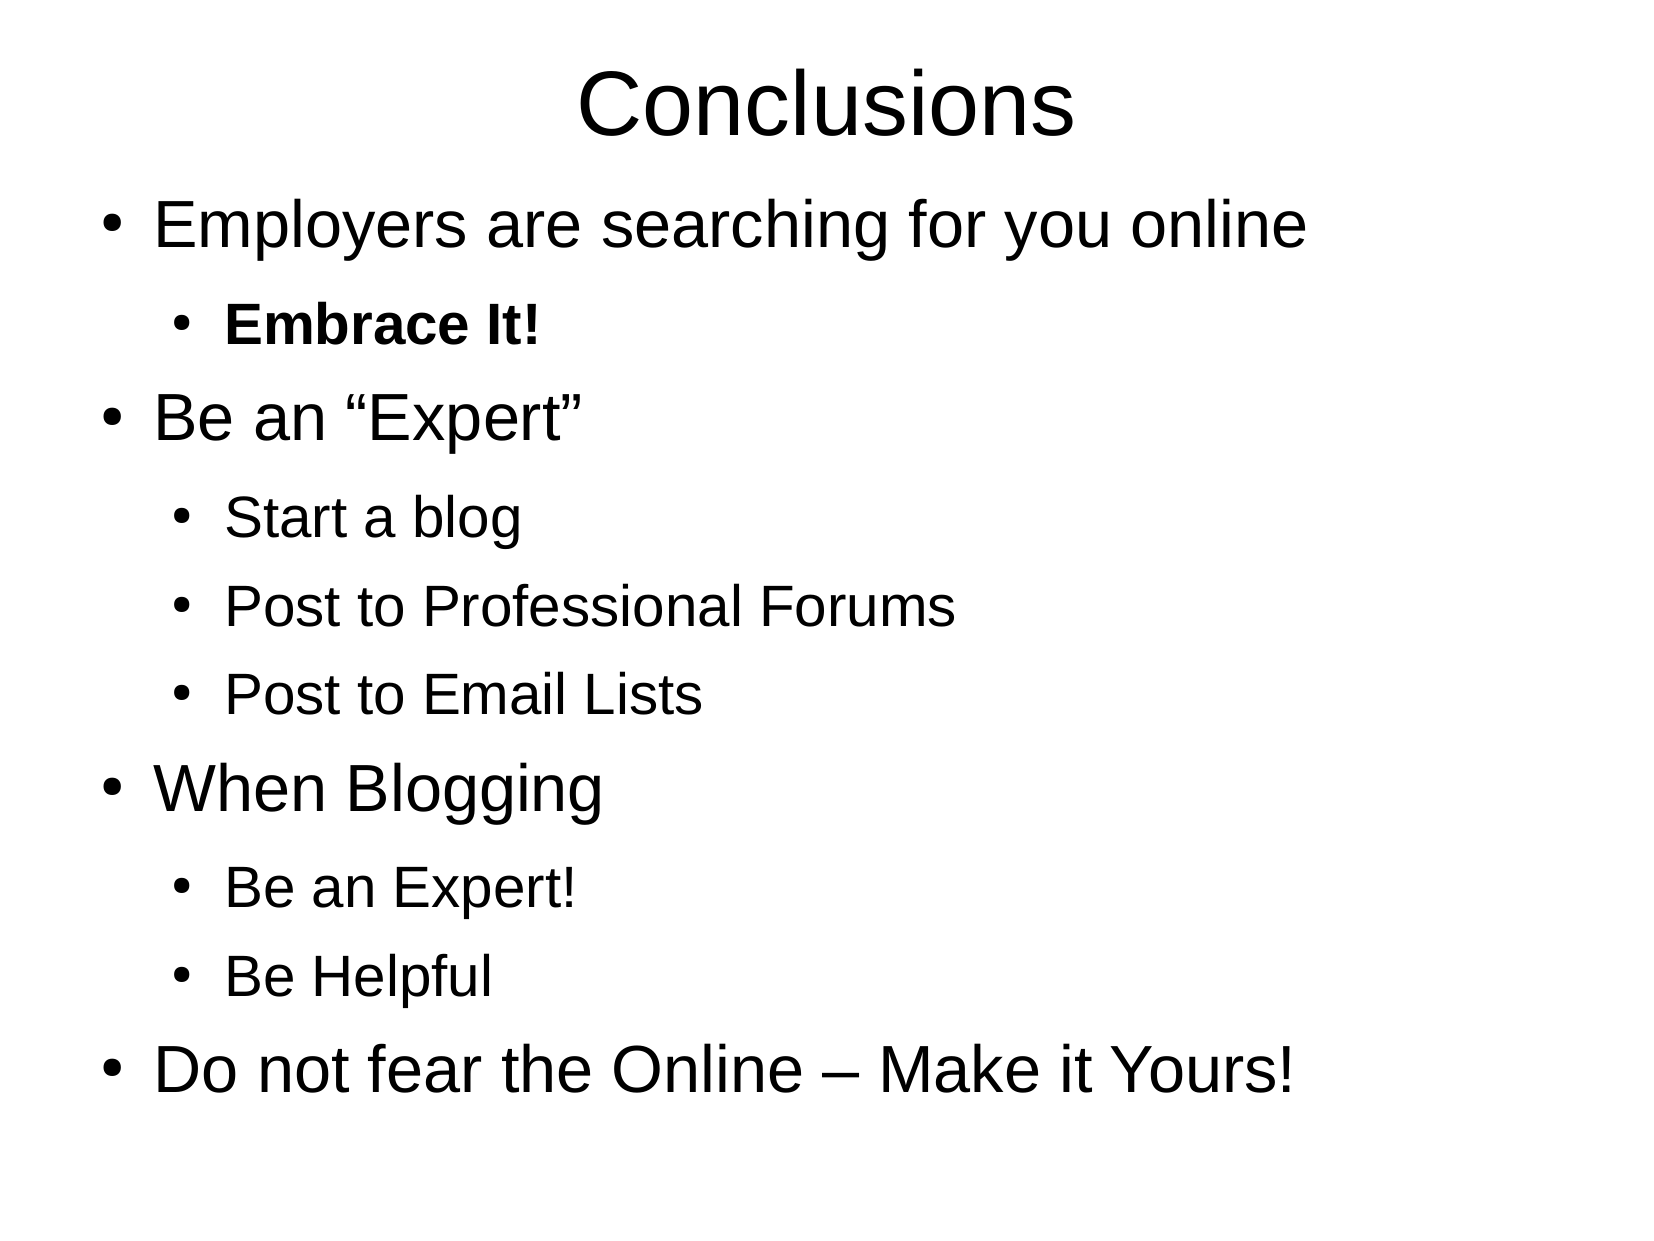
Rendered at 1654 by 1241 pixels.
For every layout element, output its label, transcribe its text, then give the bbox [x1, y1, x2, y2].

list Employers are searching for you online Embrace It! Be an “Expert” Start a blog Post to Professional Forums Post to Email Lists When Blogging Be an Expert! Be Helpful Do not fear the Online – Make it Yours! [82, 187, 1571, 1109]
title Conclusions [82, 52, 1571, 155]
